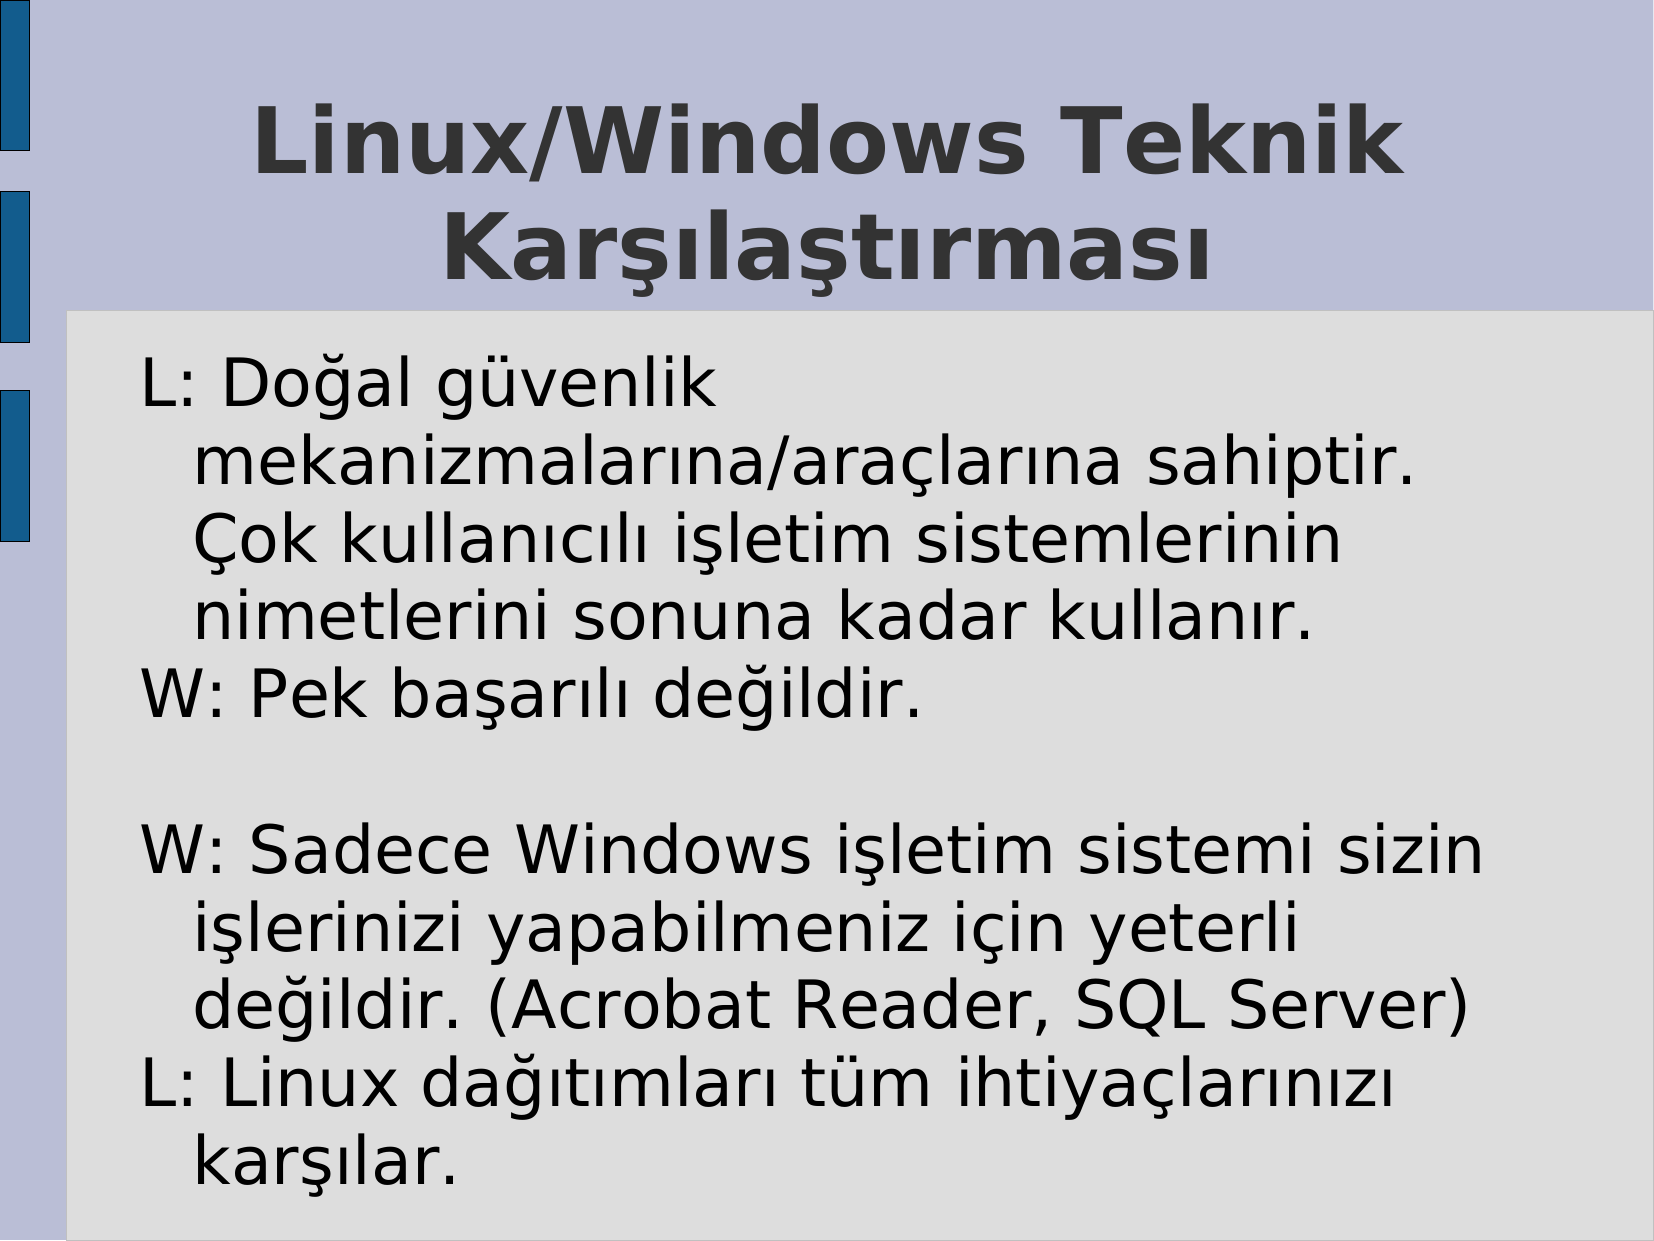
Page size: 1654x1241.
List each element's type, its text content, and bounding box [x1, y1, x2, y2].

title Linux/Windows Teknik Karşılaştırması [121, 87, 1534, 302]
list L: Doğal güvenlik mekanizmalarına/araçlarına sahiptir. Çok kullanıcılı işletim sistemlerinin nimetlerini sonuna kadar kullanır. W: Pek başarılı değildir. W: Sadece Windows işletim sistemi sizin işlerinizi yapabilmeniz için yeterli değildir. (Acrobat Reader, SQL Server) L: Linux dağıtımları tüm ihtiyaçlarınızı karşılar. [121, 344, 1534, 1201]
